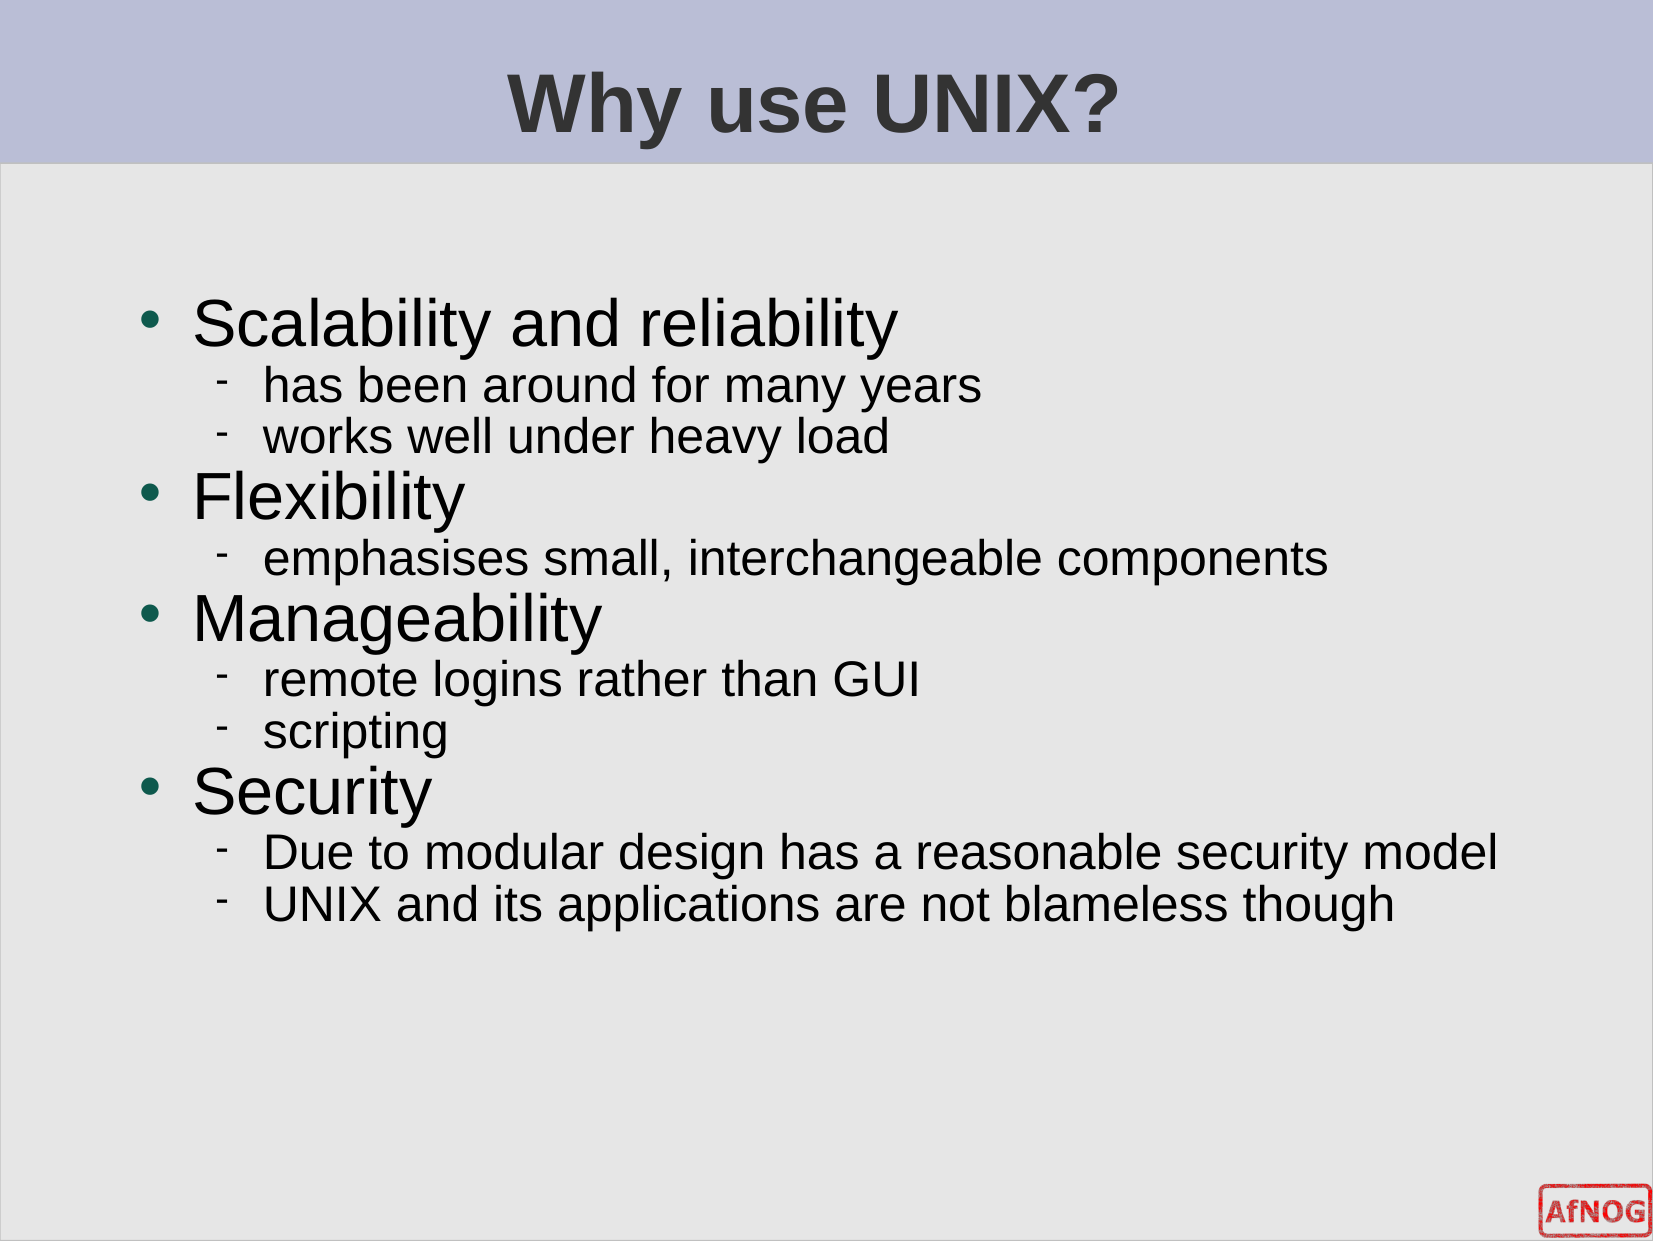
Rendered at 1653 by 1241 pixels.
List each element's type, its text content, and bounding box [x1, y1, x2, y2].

picture [1537, 1182, 1653, 1241]
title Why use UNIX? [0, 0, 1653, 208]
list Scalability and reliability has been around for many years works well under heavy load Flexibility emphasises small, interchangeable components Manageability remote logins rather than GUI scripting Security Due to modular design has a reasonable security model UNIX and its applications are not blameless though [121, 286, 1560, 1097]
